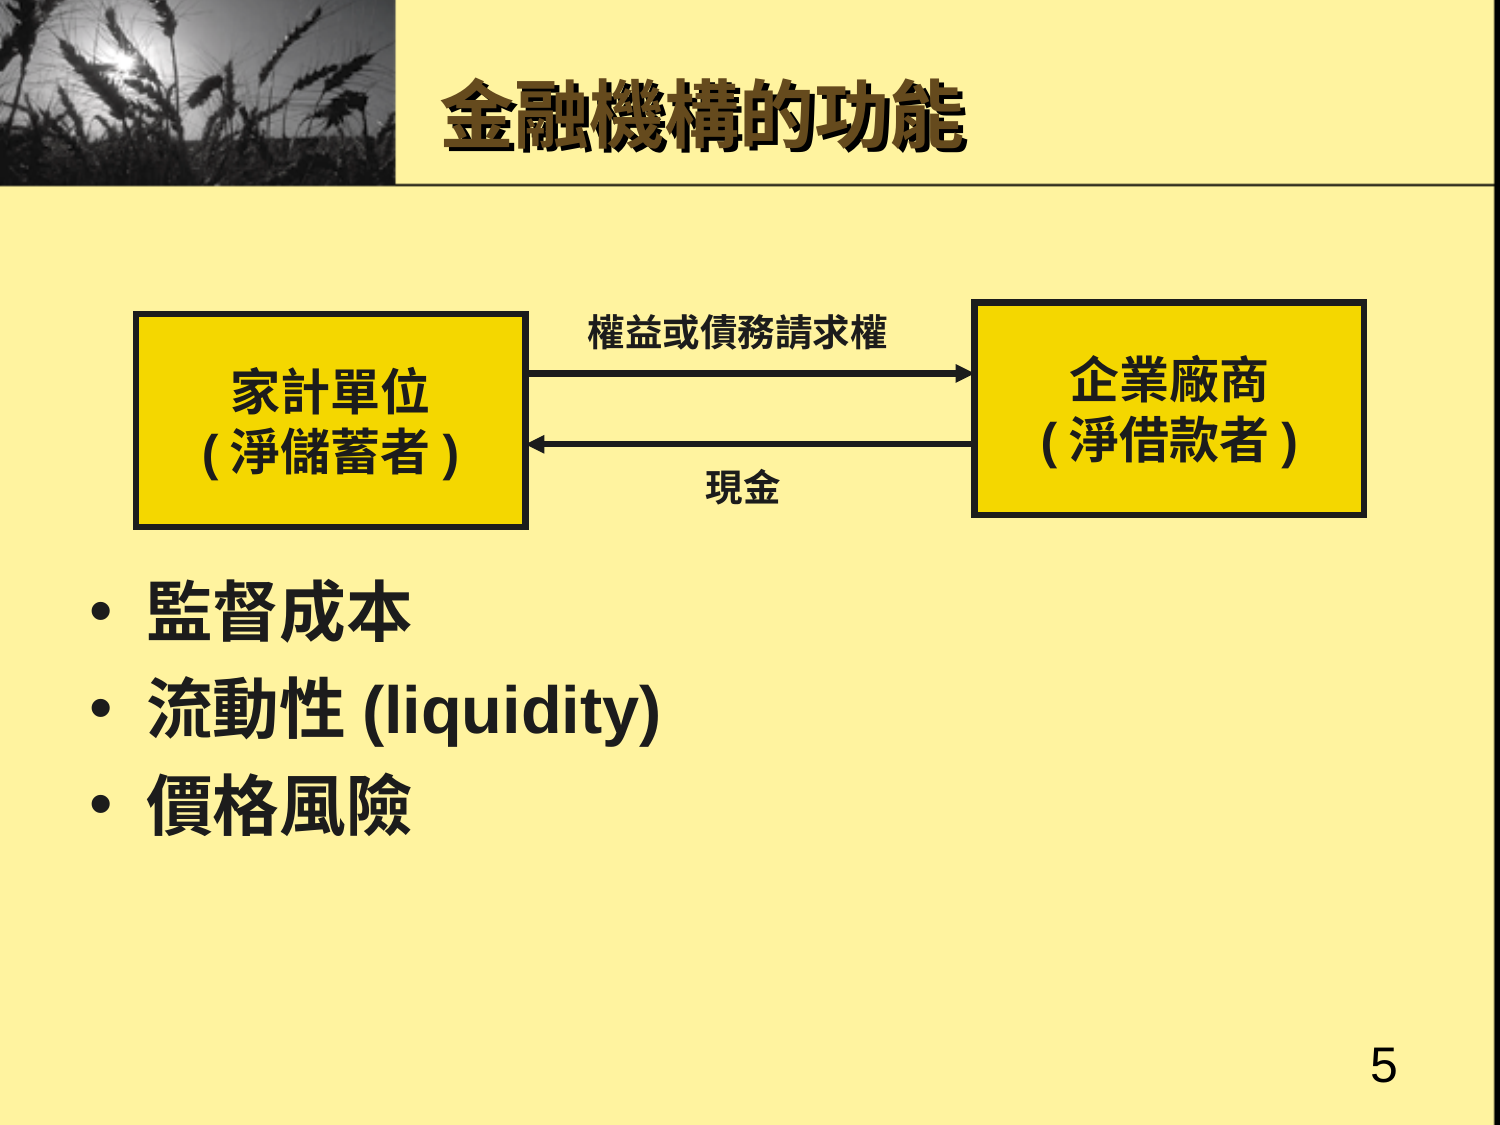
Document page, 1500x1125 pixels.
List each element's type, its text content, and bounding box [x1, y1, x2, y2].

text_box 權益或債務請求權 [572, 301, 928, 362]
text_box 家計單位 (淨儲蓄者) [135, 314, 526, 528]
title 金融機構的功能 [424, 14, 1413, 211]
list 監督成本 流動性(liquidity) 價格風險 [75, 562, 1436, 1047]
text_box 現金 [690, 456, 928, 517]
picture [0, 0, 1500, 1125]
text_box 企業廠商 (淨借款者) [974, 302, 1365, 516]
